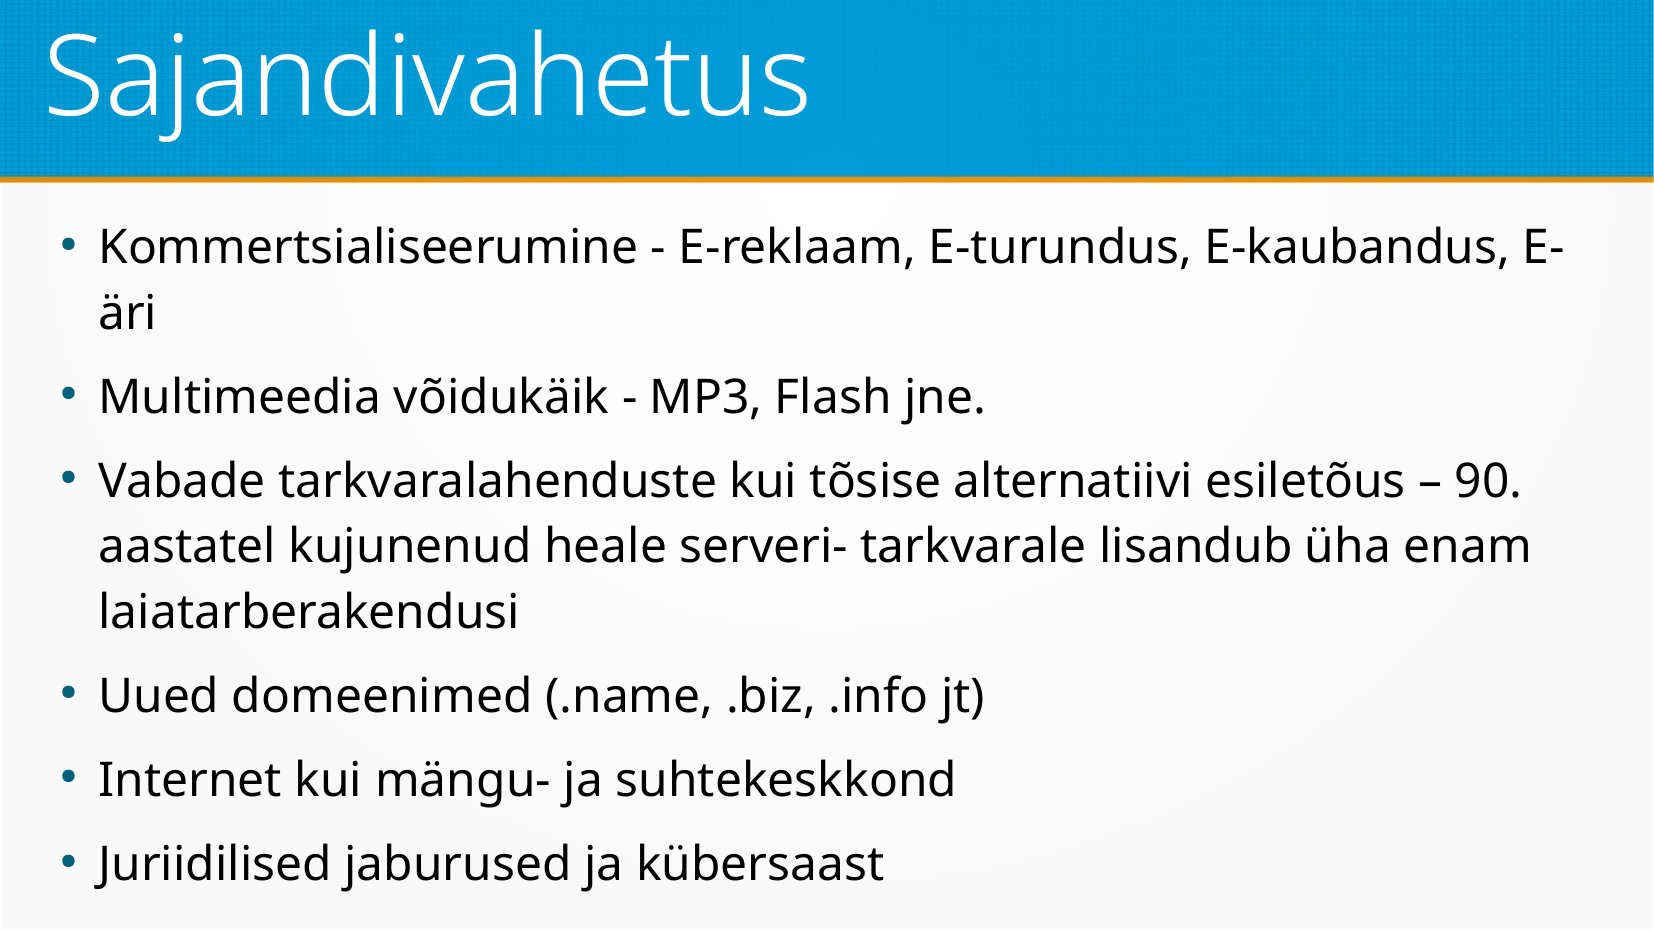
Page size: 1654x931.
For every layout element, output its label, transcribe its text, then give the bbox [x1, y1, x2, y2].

picture [0, 175, 1654, 931]
list Kommertsialiseerumine - E-reklaam, E-turundus, E-kaubandus, E-äri Multimeedia võidukäik - MP3, Flash jne. Vabade tarkvaralahenduste kui tõsise alternatiivi esiletõus – 90. aastatel kujunenud heale serveri- tarkvarale lisandub üha enam laiatarberakendusi Uued domeenimed (.name, .biz, .info jt) Internet kui mängu- ja suhtekeskkond Juriidilised jaburused ja kübersaast [47, 212, 1607, 902]
title Sajandivahetus [43, 0, 1619, 149]
